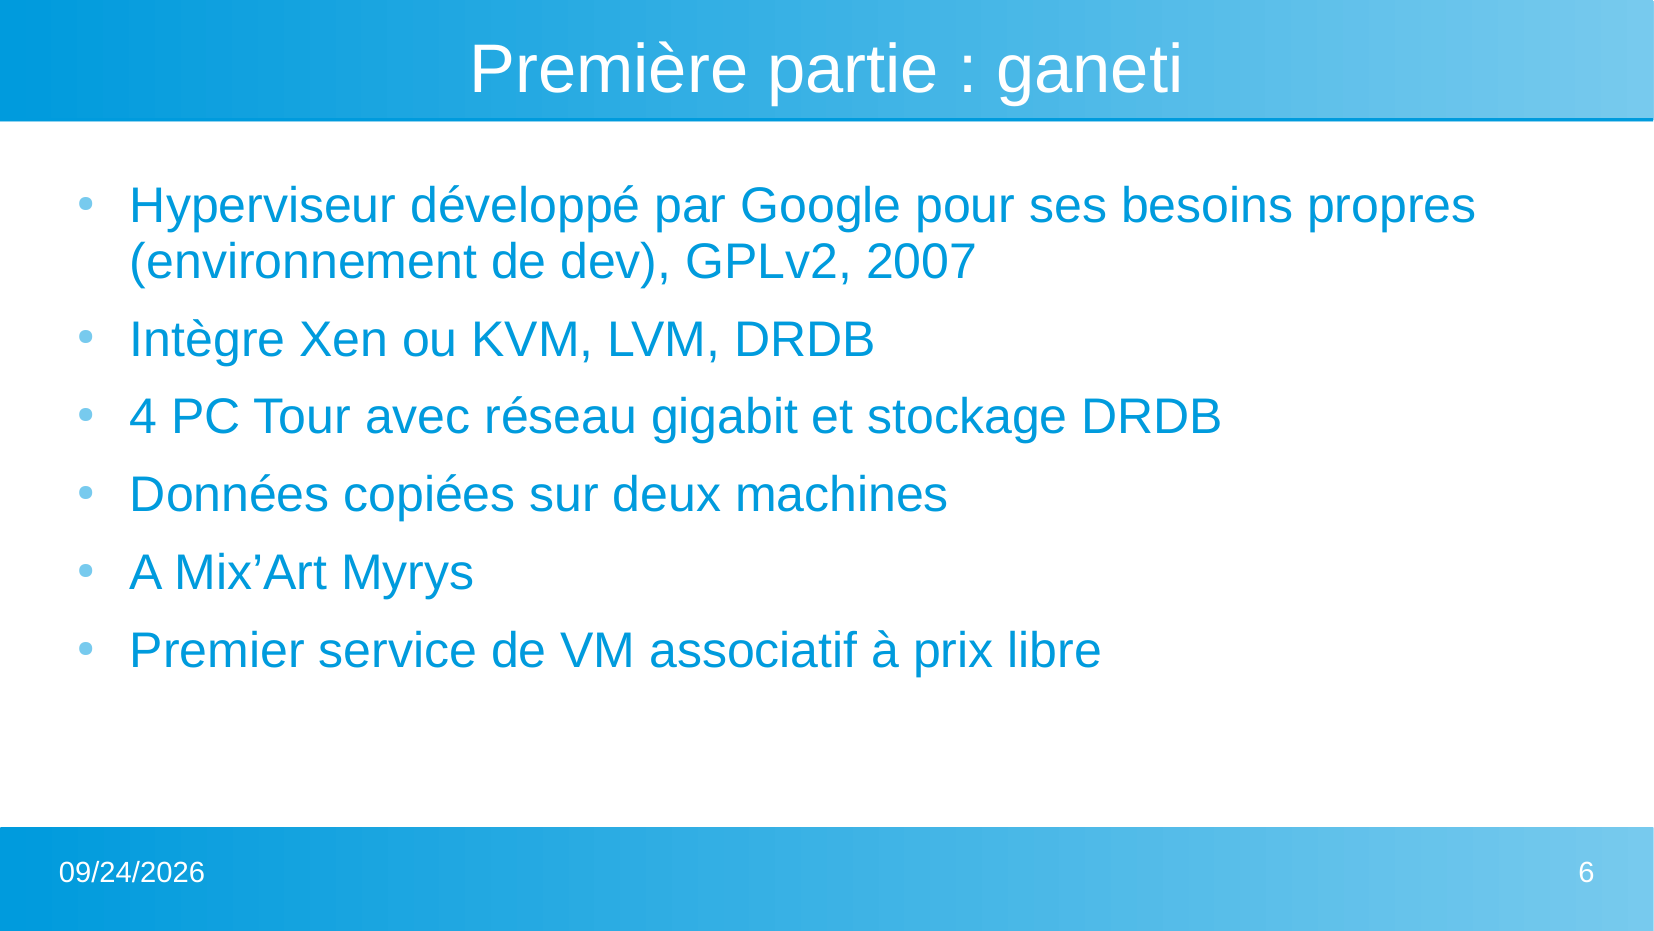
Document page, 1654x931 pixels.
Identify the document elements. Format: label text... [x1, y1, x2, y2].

title Première partie : ganeti [59, 29, 1595, 108]
list Hyperviseur développé par Google pour ses besoins propres (environnement de dev), GPLv2, 2007 Intègre Xen ou KVM, LVM, DRDB 4 PC Tour avec réseau gigabit et stockage DRDB Données copiées sur deux machines A Mix’Art Myrys Premier service de VM associatif à prix libre [59, 177, 1595, 768]
